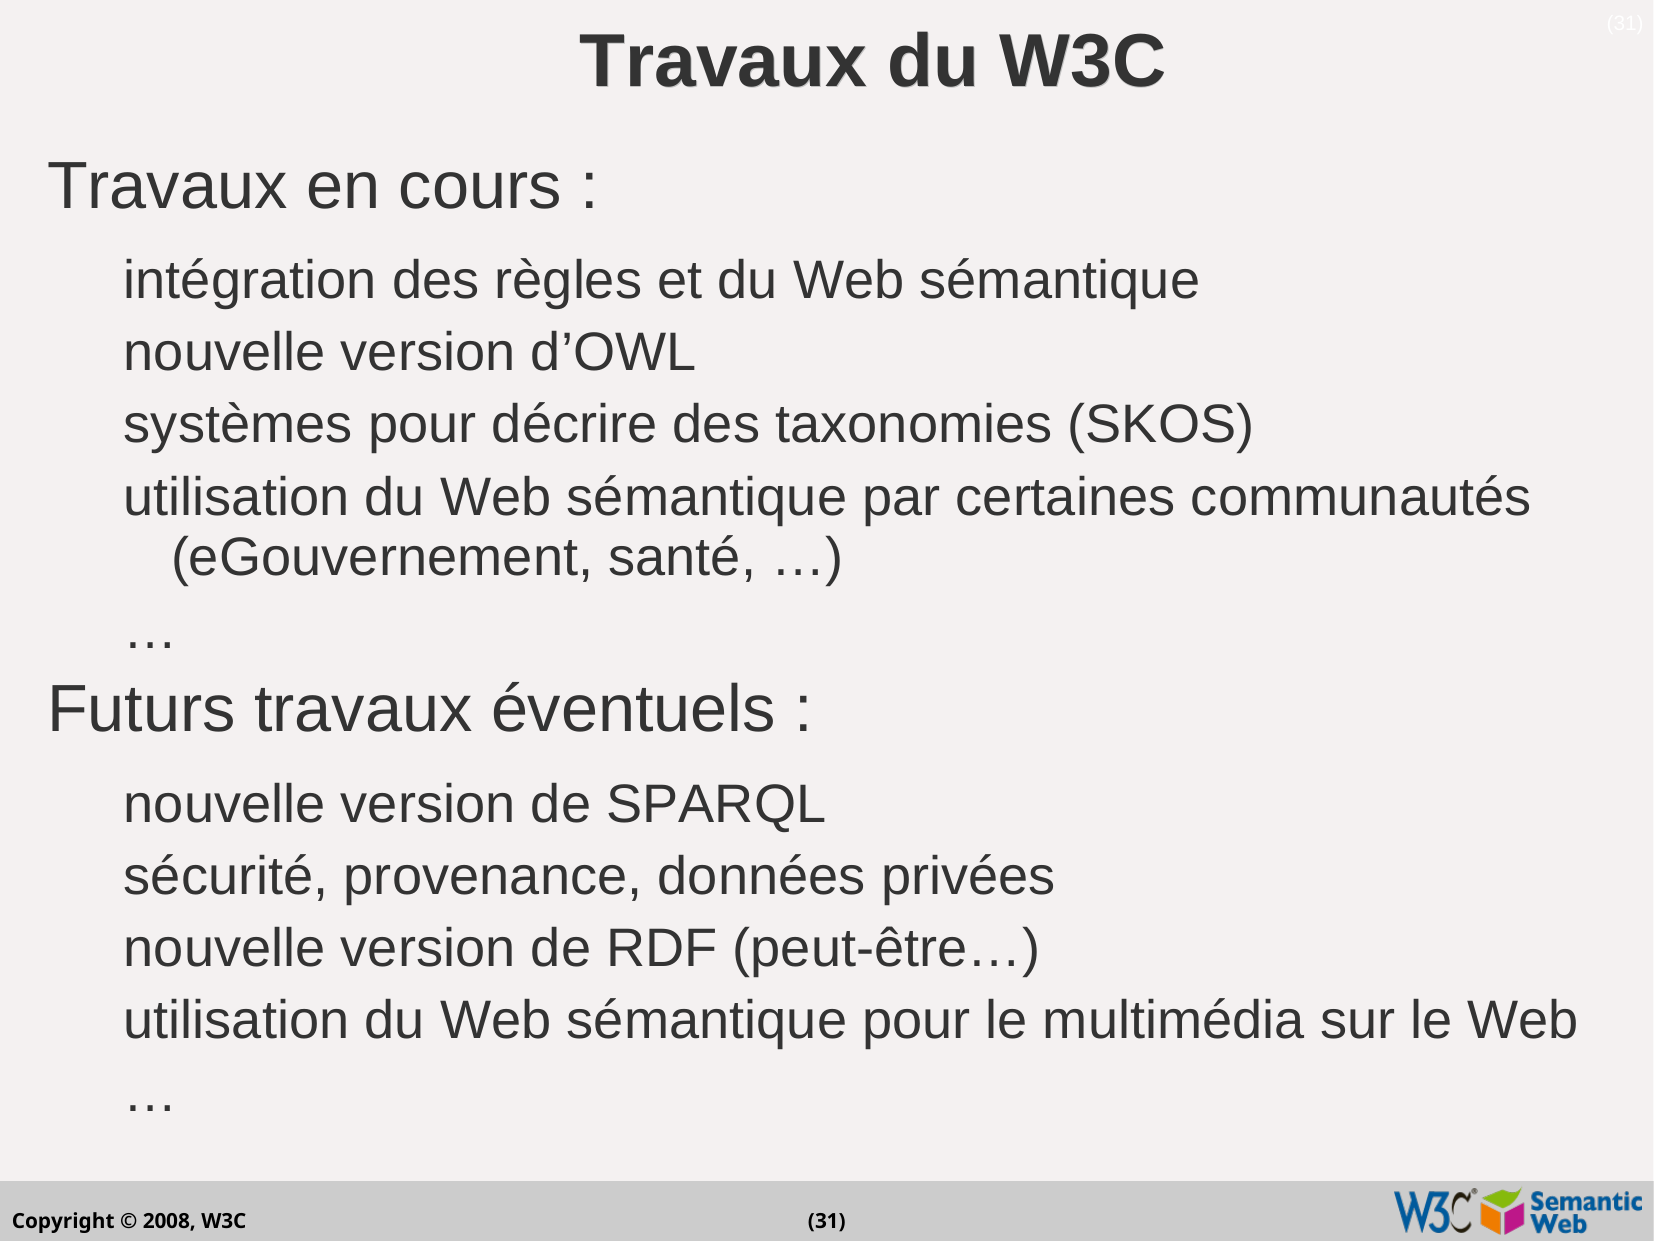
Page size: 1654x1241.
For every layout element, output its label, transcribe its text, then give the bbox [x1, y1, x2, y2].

list Travaux en cours : intégration des règles et du Web sémantique nouvelle version d’OWL systèmes pour décrire des taxonomies (SKOS) utilisation du Web sémantique par certaines communautés (eGouvernement, santé, …) … Futurs travaux éventuels : nouvelle version de SPARQL sécurité, provenance, données privées nouvelle version de RDF (peut-être…) utilisation du Web sémantique pour le multimédia sur le Web … [29, 147, 1624, 1184]
picture [1394, 1185, 1642, 1235]
title Travaux du W3C [93, 7, 1654, 111]
